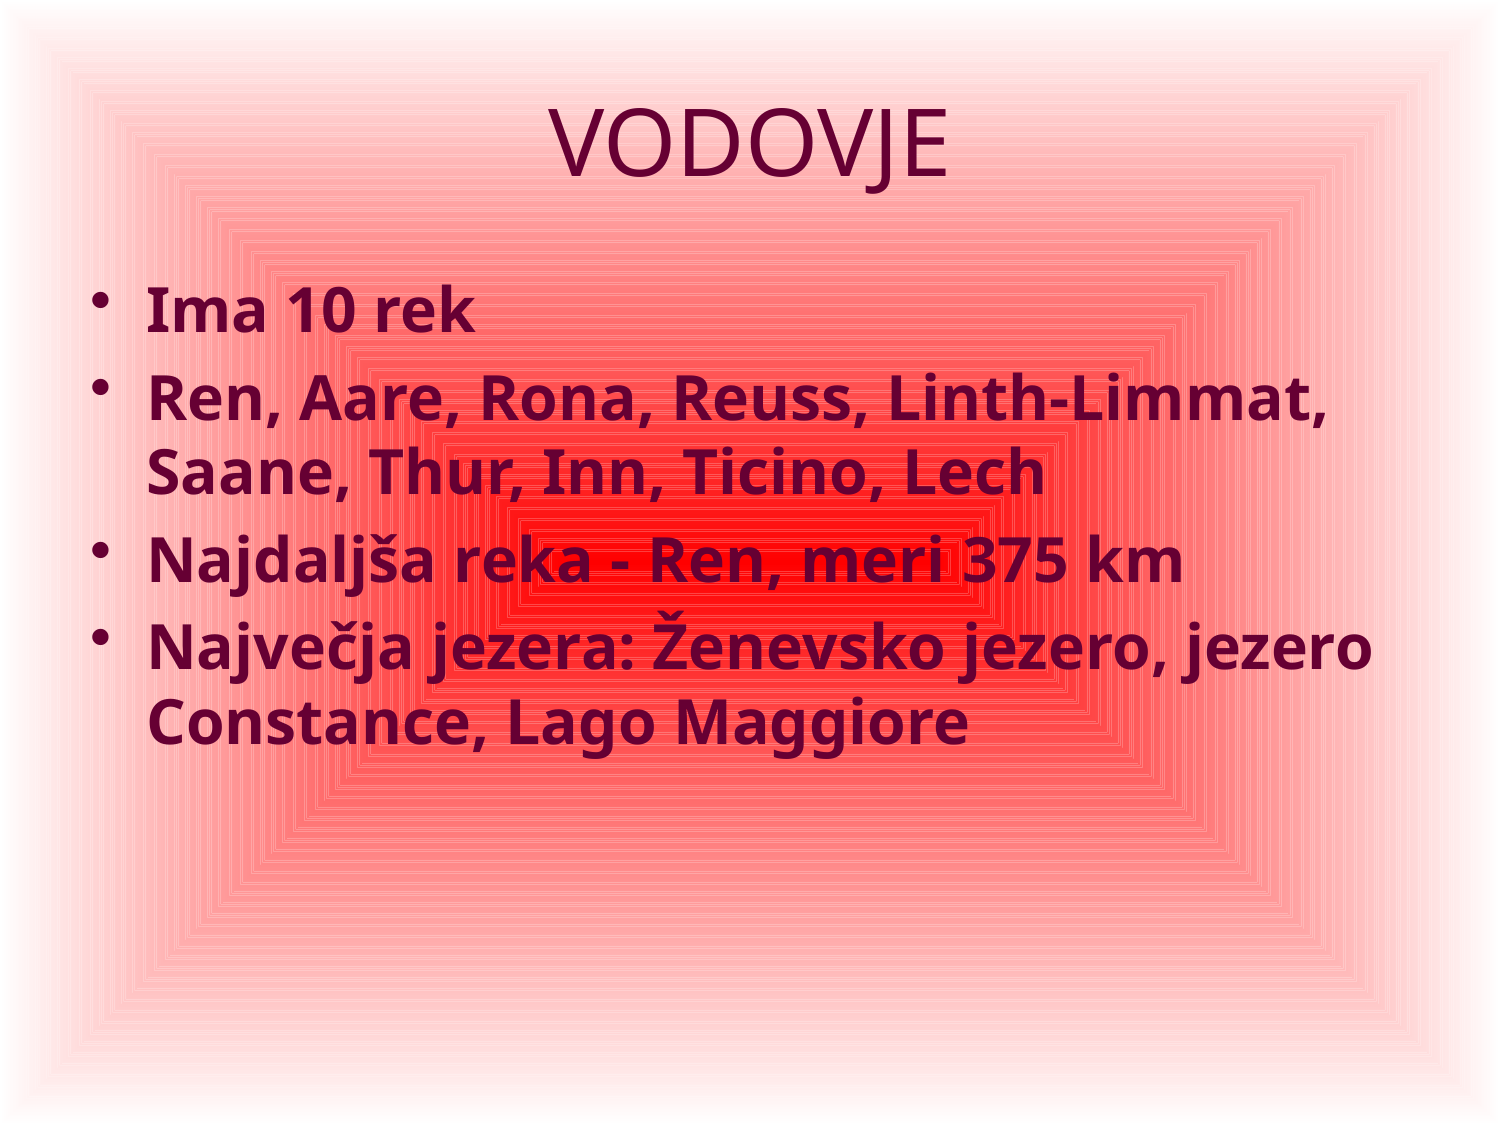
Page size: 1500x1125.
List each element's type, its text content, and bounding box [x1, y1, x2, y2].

list Ima 10 rek Ren, Aare, Rona, Reuss, Linth-Limmat, Saane, Thur, Inn, Ticino, Lech Najdaljša reka - Ren, meri 375 km Največja jezera: Ženevsko jezero, jezero Constance, Lago Maggiore [75, 262, 1425, 1005]
title VODOVJE [75, 45, 1425, 233]
